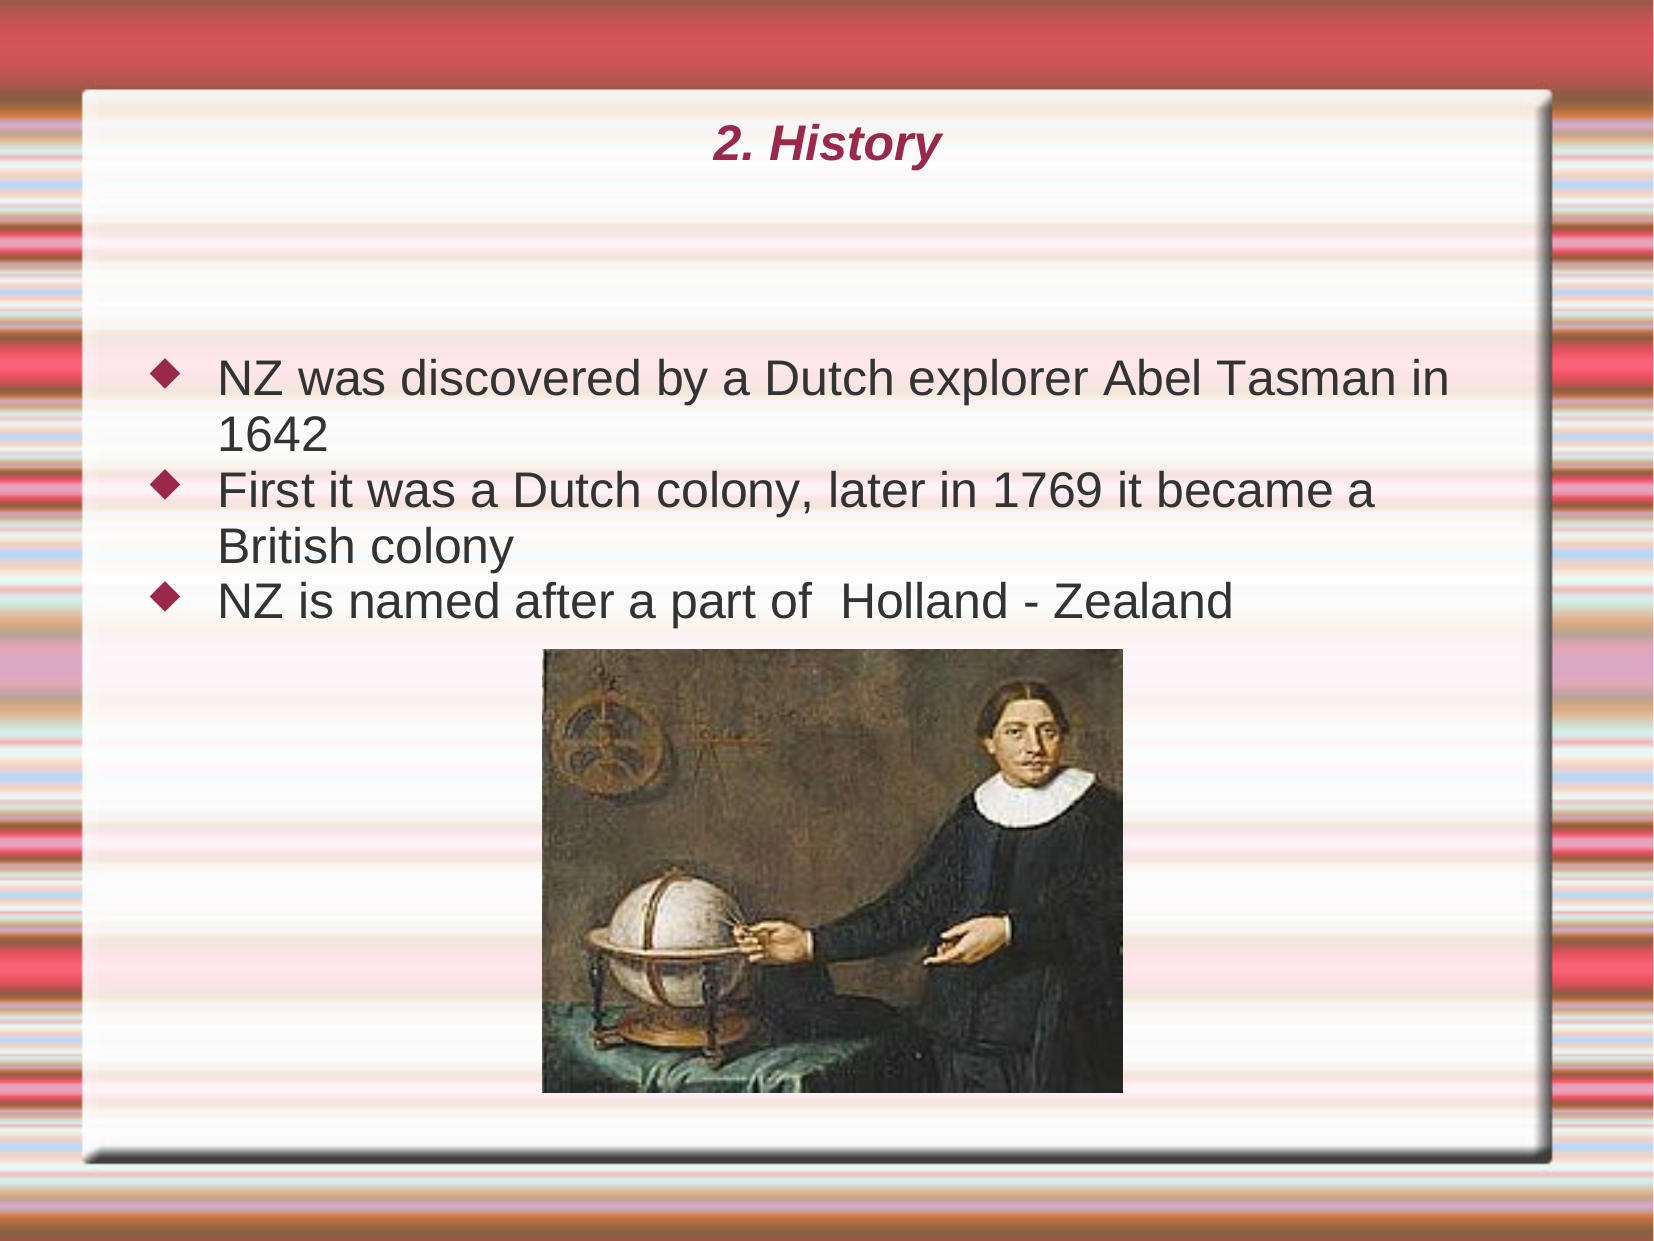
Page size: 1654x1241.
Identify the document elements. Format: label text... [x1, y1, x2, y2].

picture [0, 0, 1654, 1241]
list NZ was discovered by a Dutch explorer Abel Tasman in 1642 First it was a Dutch colony, later in 1769 it became a British colony NZ is named after a part of Holland - Zealand [134, 350, 1516, 1132]
title 2. History [121, 50, 1534, 237]
